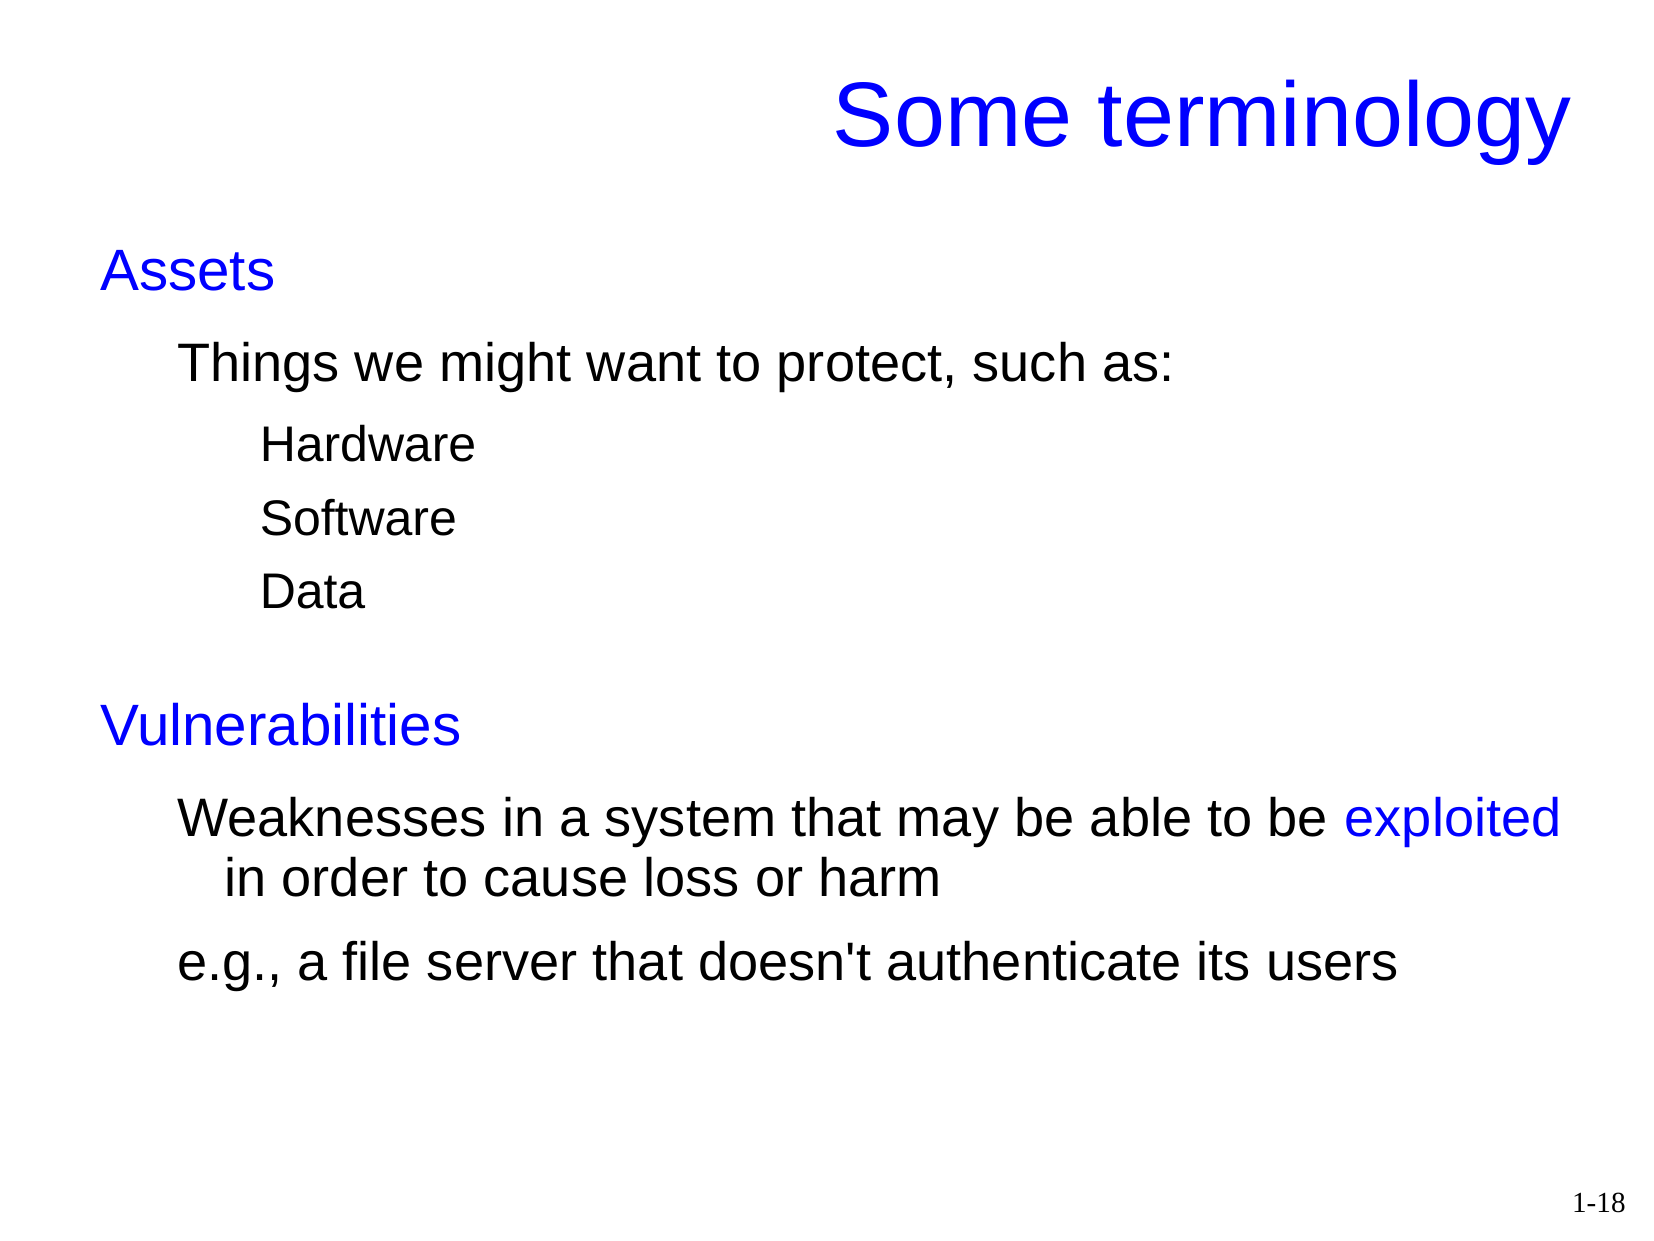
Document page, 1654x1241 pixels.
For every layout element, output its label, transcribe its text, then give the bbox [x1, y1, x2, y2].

list Assets Things we might want to protect, such as: Hardware Software Data Vulnerabilities Weaknesses in a system that may be able to be exploited in order to cause loss or harm e.g., a file server that doesn't authenticate its users [82, 237, 1571, 1156]
title Some terminology [84, 18, 1573, 211]
